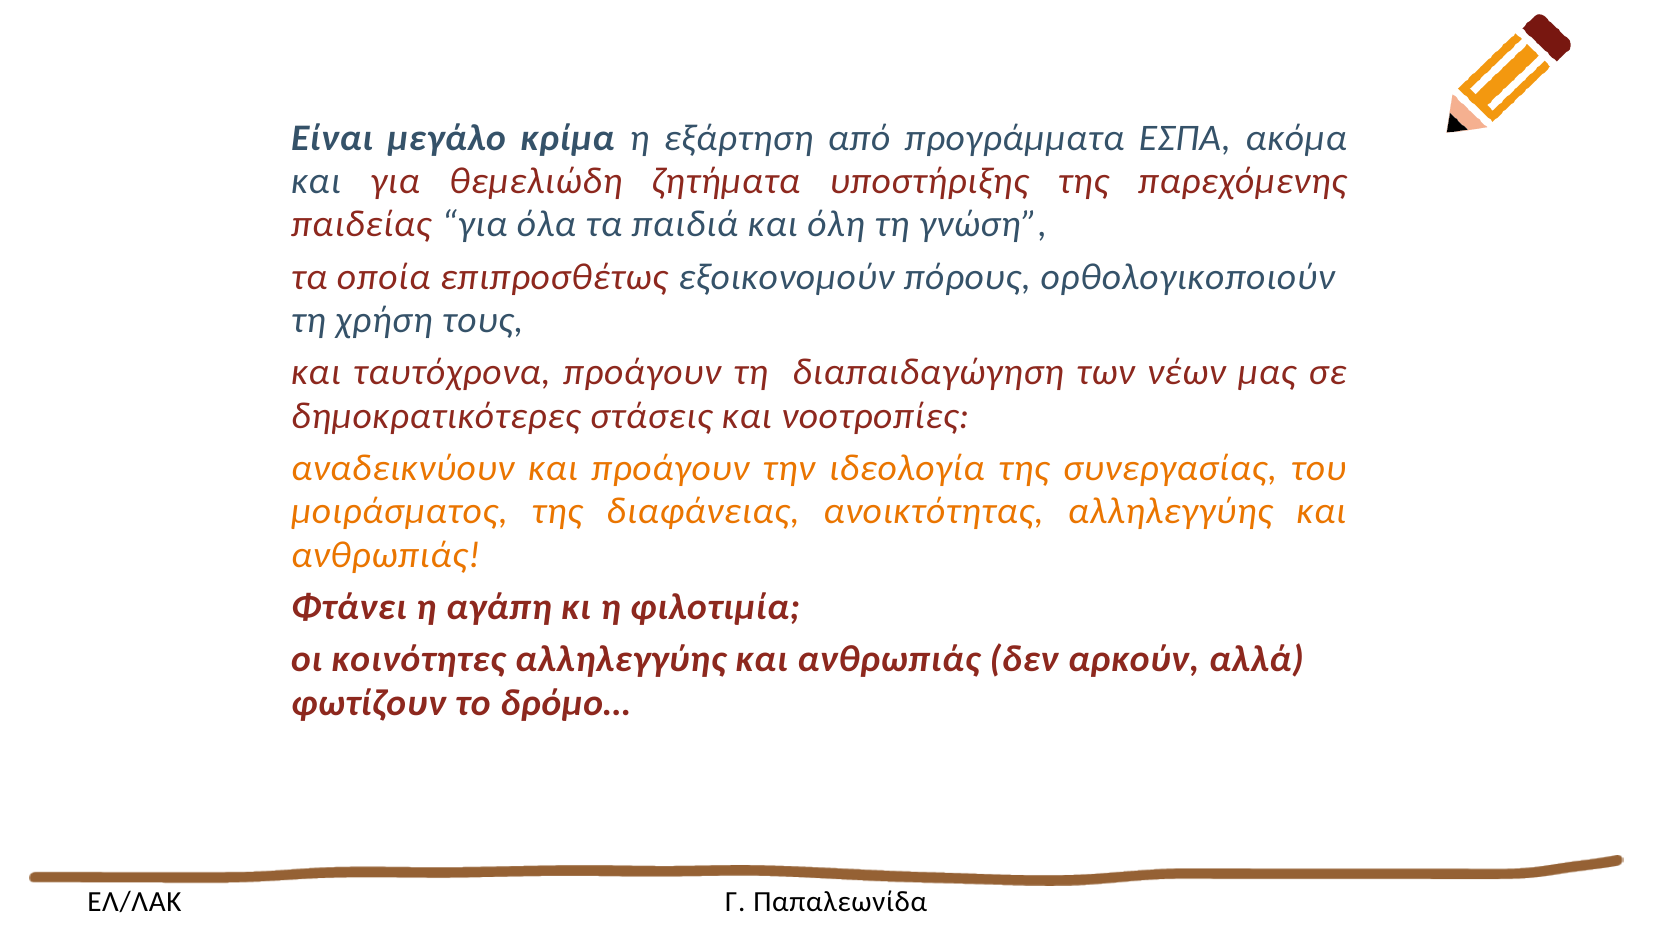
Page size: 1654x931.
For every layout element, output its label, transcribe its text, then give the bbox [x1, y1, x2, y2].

picture [1446, 14, 1571, 133]
picture [29, 855, 1624, 886]
text_box Γ. Παπαλεωνίδα [560, 885, 1092, 930]
text_box Είναι μεγάλο κρίμα η εξάρτηση από προγράμματα ΕΣΠΑ, ακόμα και για θεμελιώδη ζητήματα υποστήριξης της παρεχόμενης παιδείας “για όλα τα παιδιά και όλη τη γνώση”, τα οποία επιπροσθέτως εξοικονομούν πόρους, ορθολογικοποιούν τη χρήση τους, και ταυτόχρονα, προάγουν τη διαπαιδαγώγηση των νέων μας σε δημοκρατικότερες στάσεις και νοοτροπίες: αναδεικνύουν και προάγουν την ιδεολογία της συνεργασίας, του μοιράσματος, της διαφάνειας, ανοικτότητας, αλληλεγγύης και ανθρωπιάς! Φτάνει η αγάπη κι η φιλοτιμία; οι κοινότητες αλληλεγγύης και ανθρωπιάς (δεν αρκούν, αλλά) φωτίζουν το δρόμο… [276, 108, 1364, 733]
text_box ΕΛ/ΛΑΚ [87, 885, 471, 930]
